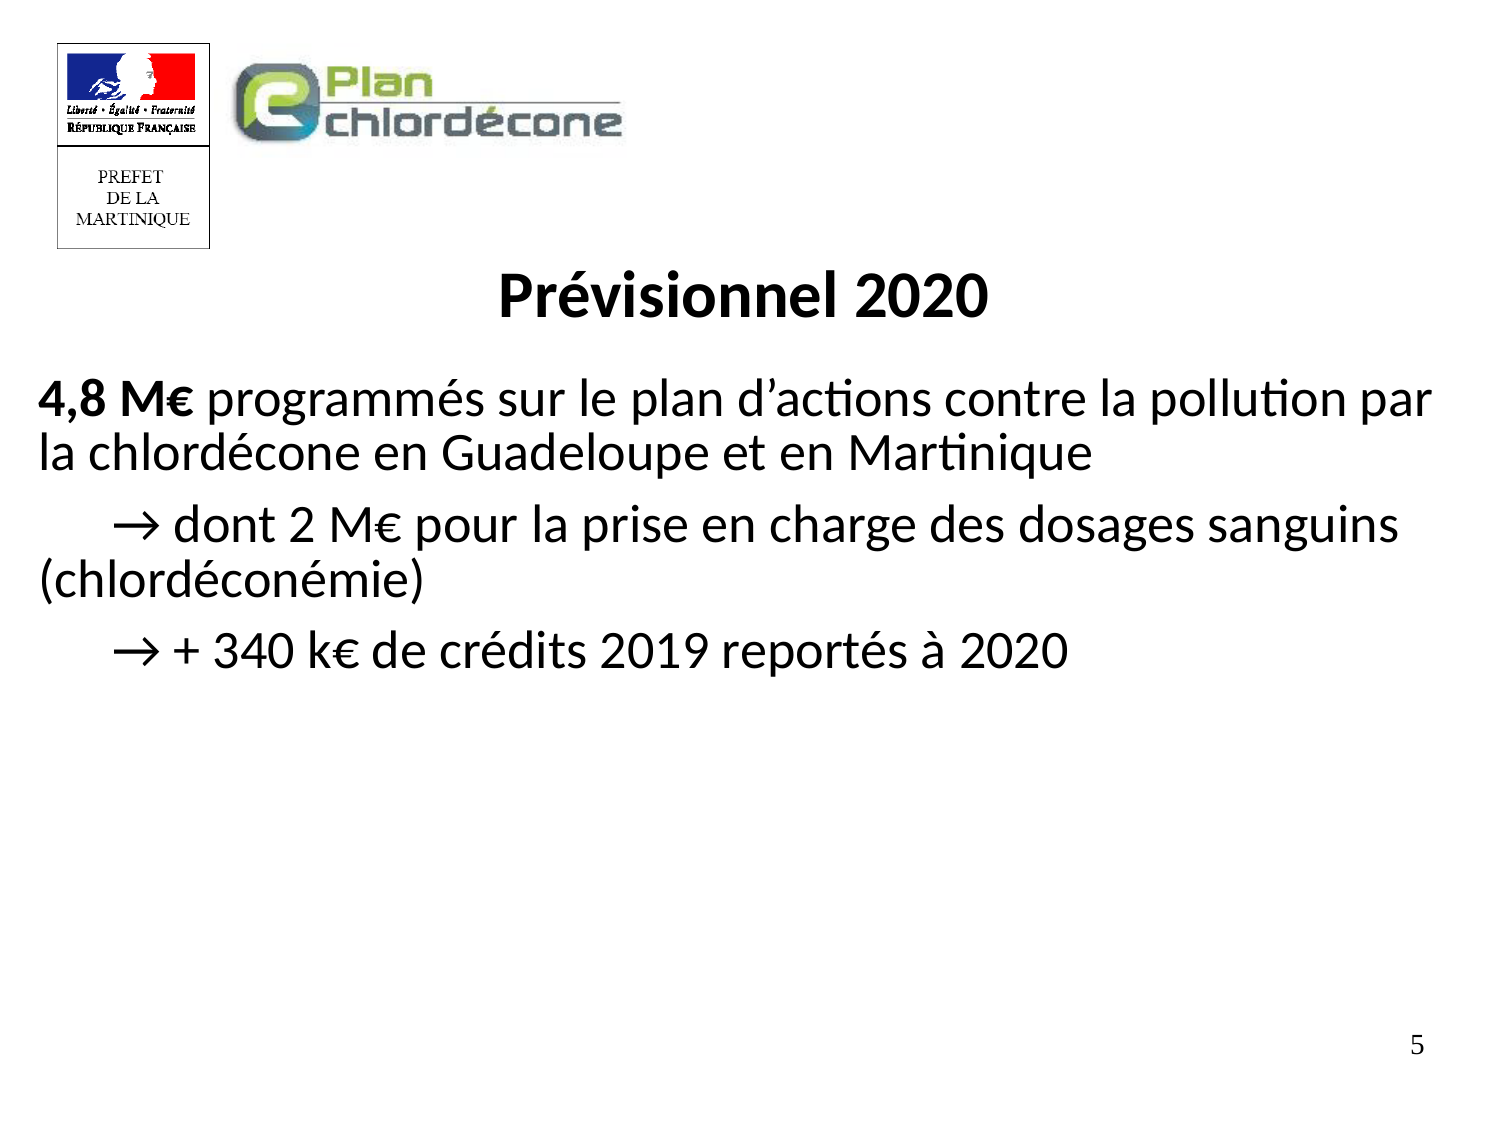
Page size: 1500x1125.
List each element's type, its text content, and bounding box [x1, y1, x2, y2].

picture [53, 21, 643, 258]
text_box <numéro> [1075, 1040, 1425, 1103]
text_box Prévisionnel 2020 4,8 M€ programmés sur le plan d’actions contre la pollution par la chlordécone en Guadeloupe et en Martinique → dont 2 M€ pour la prise en charge des dosages sanguins (chlordéconémie) → + 340 k€ de crédits 2019 reportés à 2020 [23, 259, 1465, 1040]
